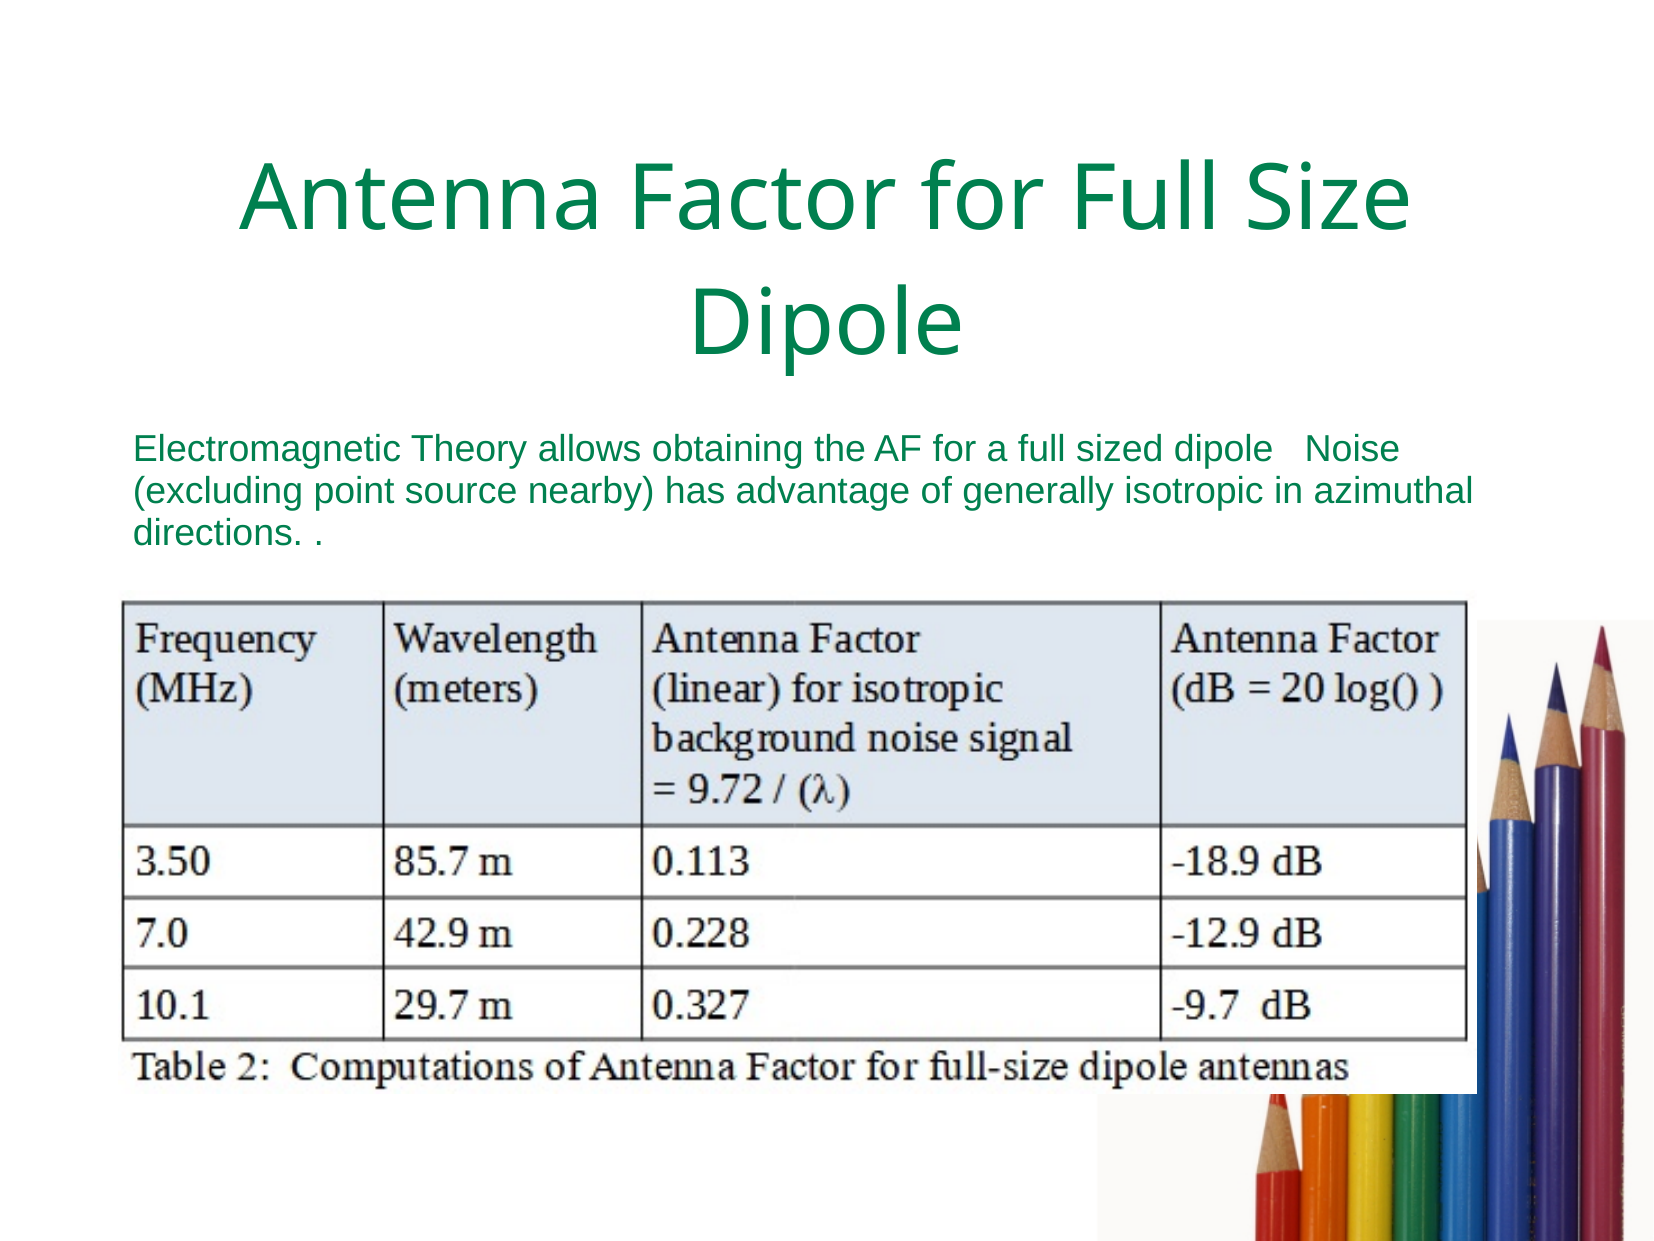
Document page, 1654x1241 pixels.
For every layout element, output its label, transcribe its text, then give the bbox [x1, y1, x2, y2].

title Antenna Factor for Full Size Dipole [147, 153, 1506, 361]
picture [0, 0, 1654, 1241]
text_box Electromagnetic Theory allows obtaining the AF for a full sized dipole Noise (excluding point source nearby) has advantage of generally isotropic in azimuthal directions. . [118, 420, 1536, 562]
